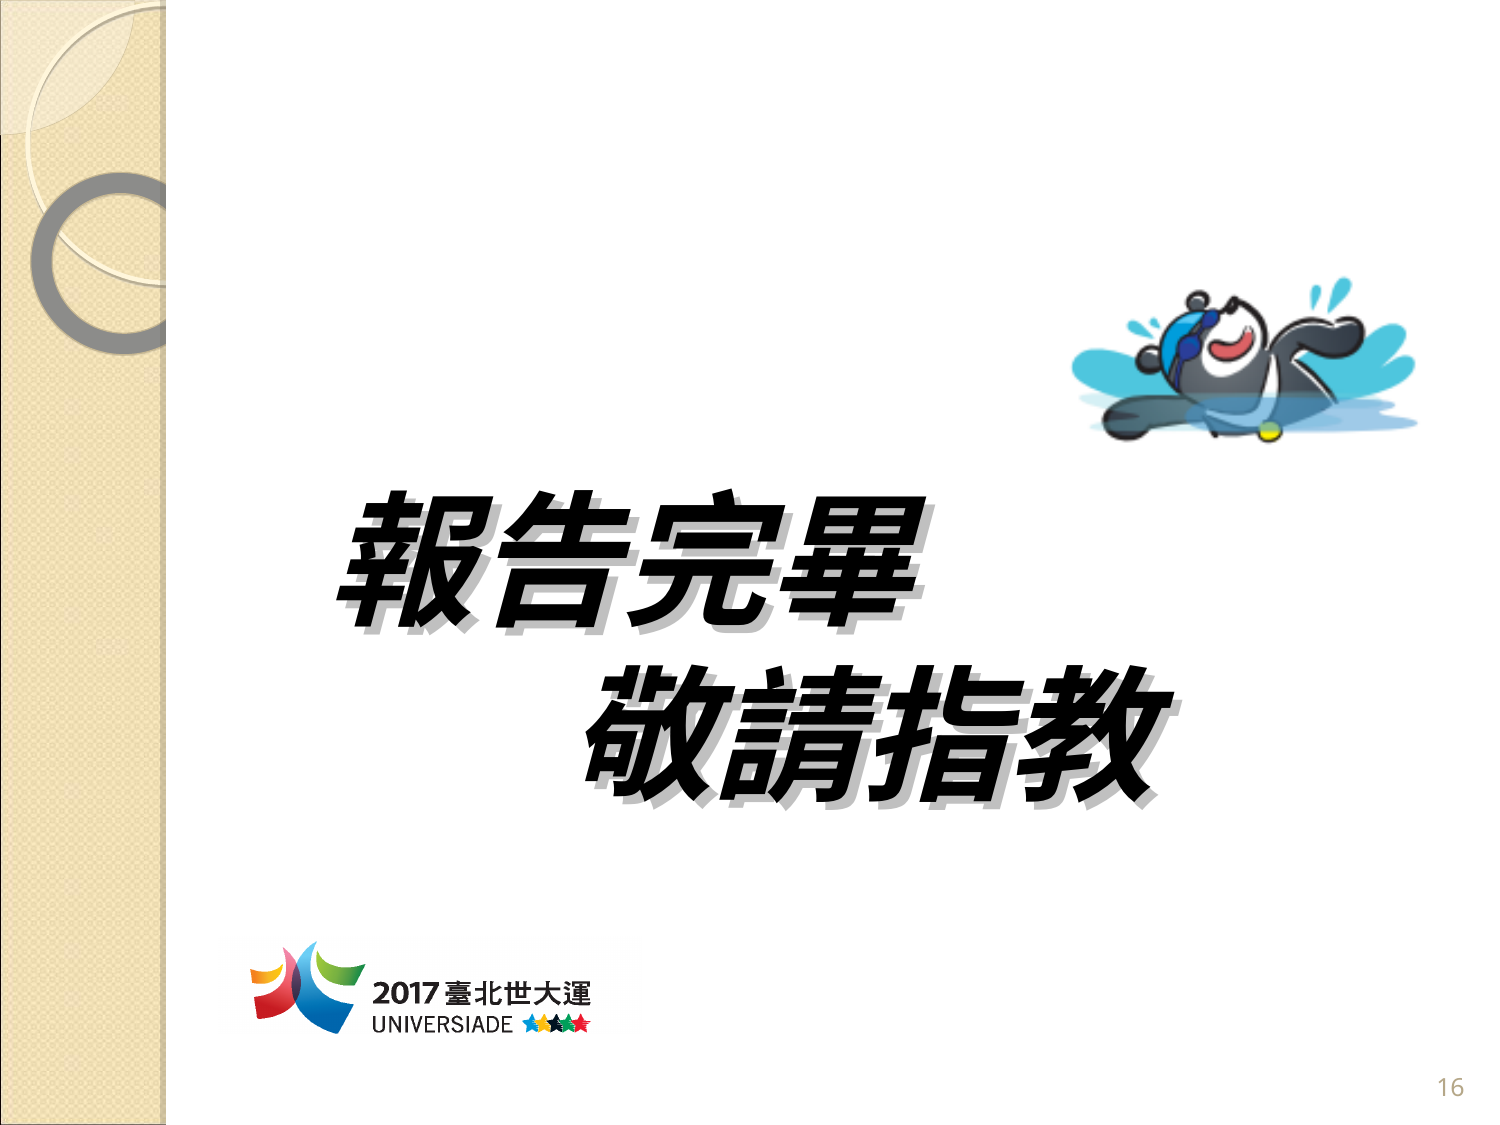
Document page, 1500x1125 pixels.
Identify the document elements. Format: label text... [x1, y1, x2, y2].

picture [218, 936, 642, 1034]
text_box 報告完畢 敬請指教 [313, 461, 1234, 826]
picture [1037, 232, 1456, 464]
text_box [1413, 1034, 1489, 1113]
